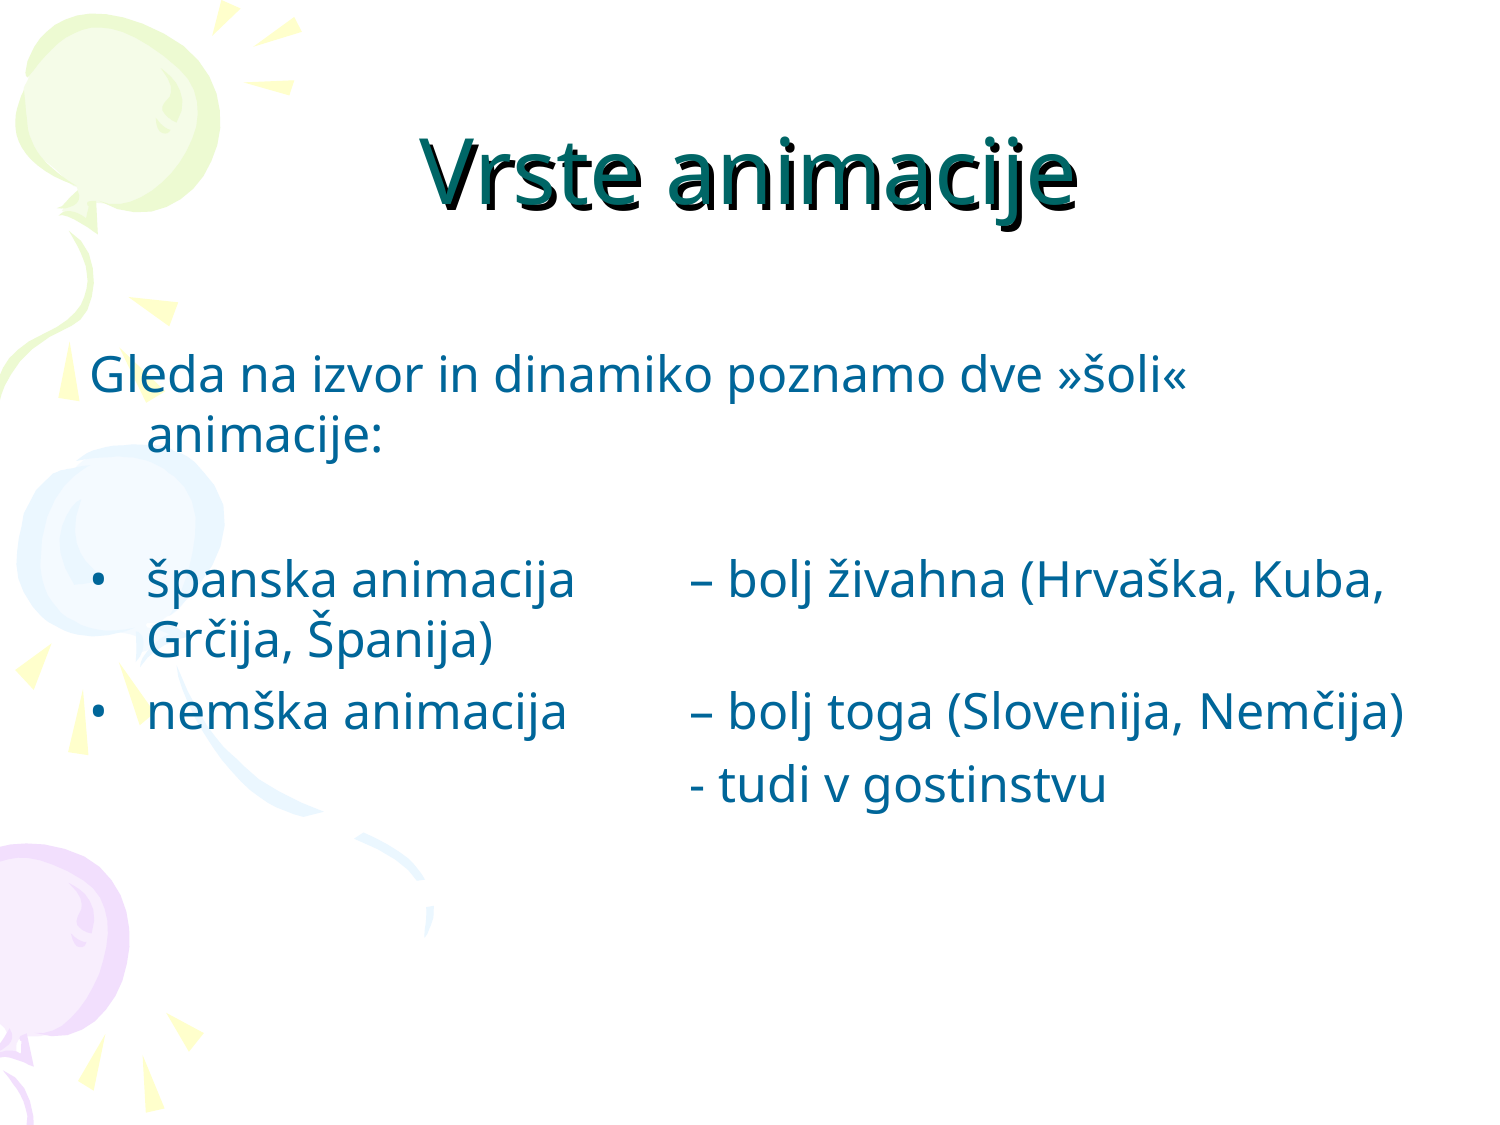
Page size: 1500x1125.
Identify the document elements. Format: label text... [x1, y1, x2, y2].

list Gleda na izvor in dinamiko poznamo dve »šoli« animacije: španska animacija – bolj živahna (Hrvaška, Kuba, Grčija, Španija) nemška animacija – bolj toga (Slovenija, Nemčija) - tudi v gostinstvu [75, 262, 1426, 994]
title Vrste animacije [72, 16, 1426, 233]
